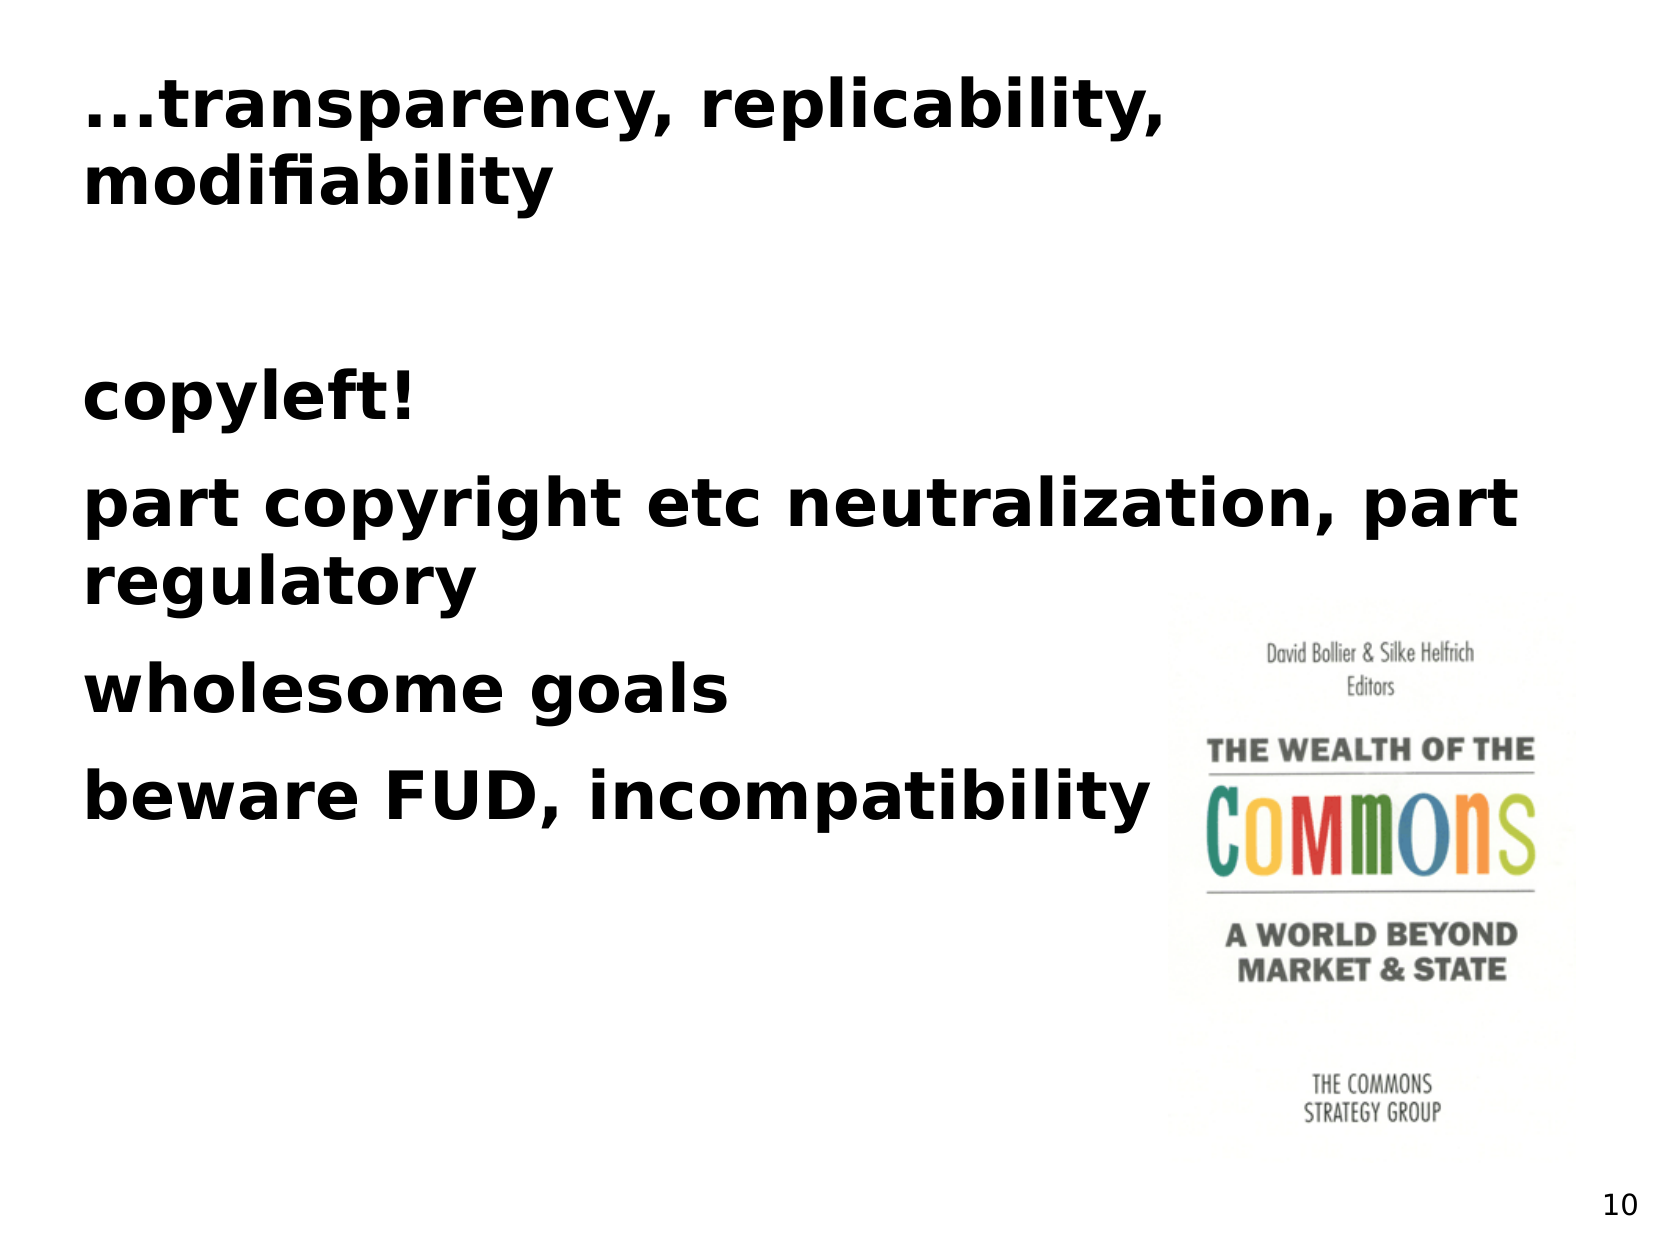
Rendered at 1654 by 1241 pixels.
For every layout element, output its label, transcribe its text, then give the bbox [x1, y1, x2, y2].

list ...transparency, replicability, modifiability copyleft! part copyright etc neutralization, part regulatory wholesome goals beware FUD, incompatibility [82, 65, 1571, 1062]
picture [1168, 592, 1576, 1163]
